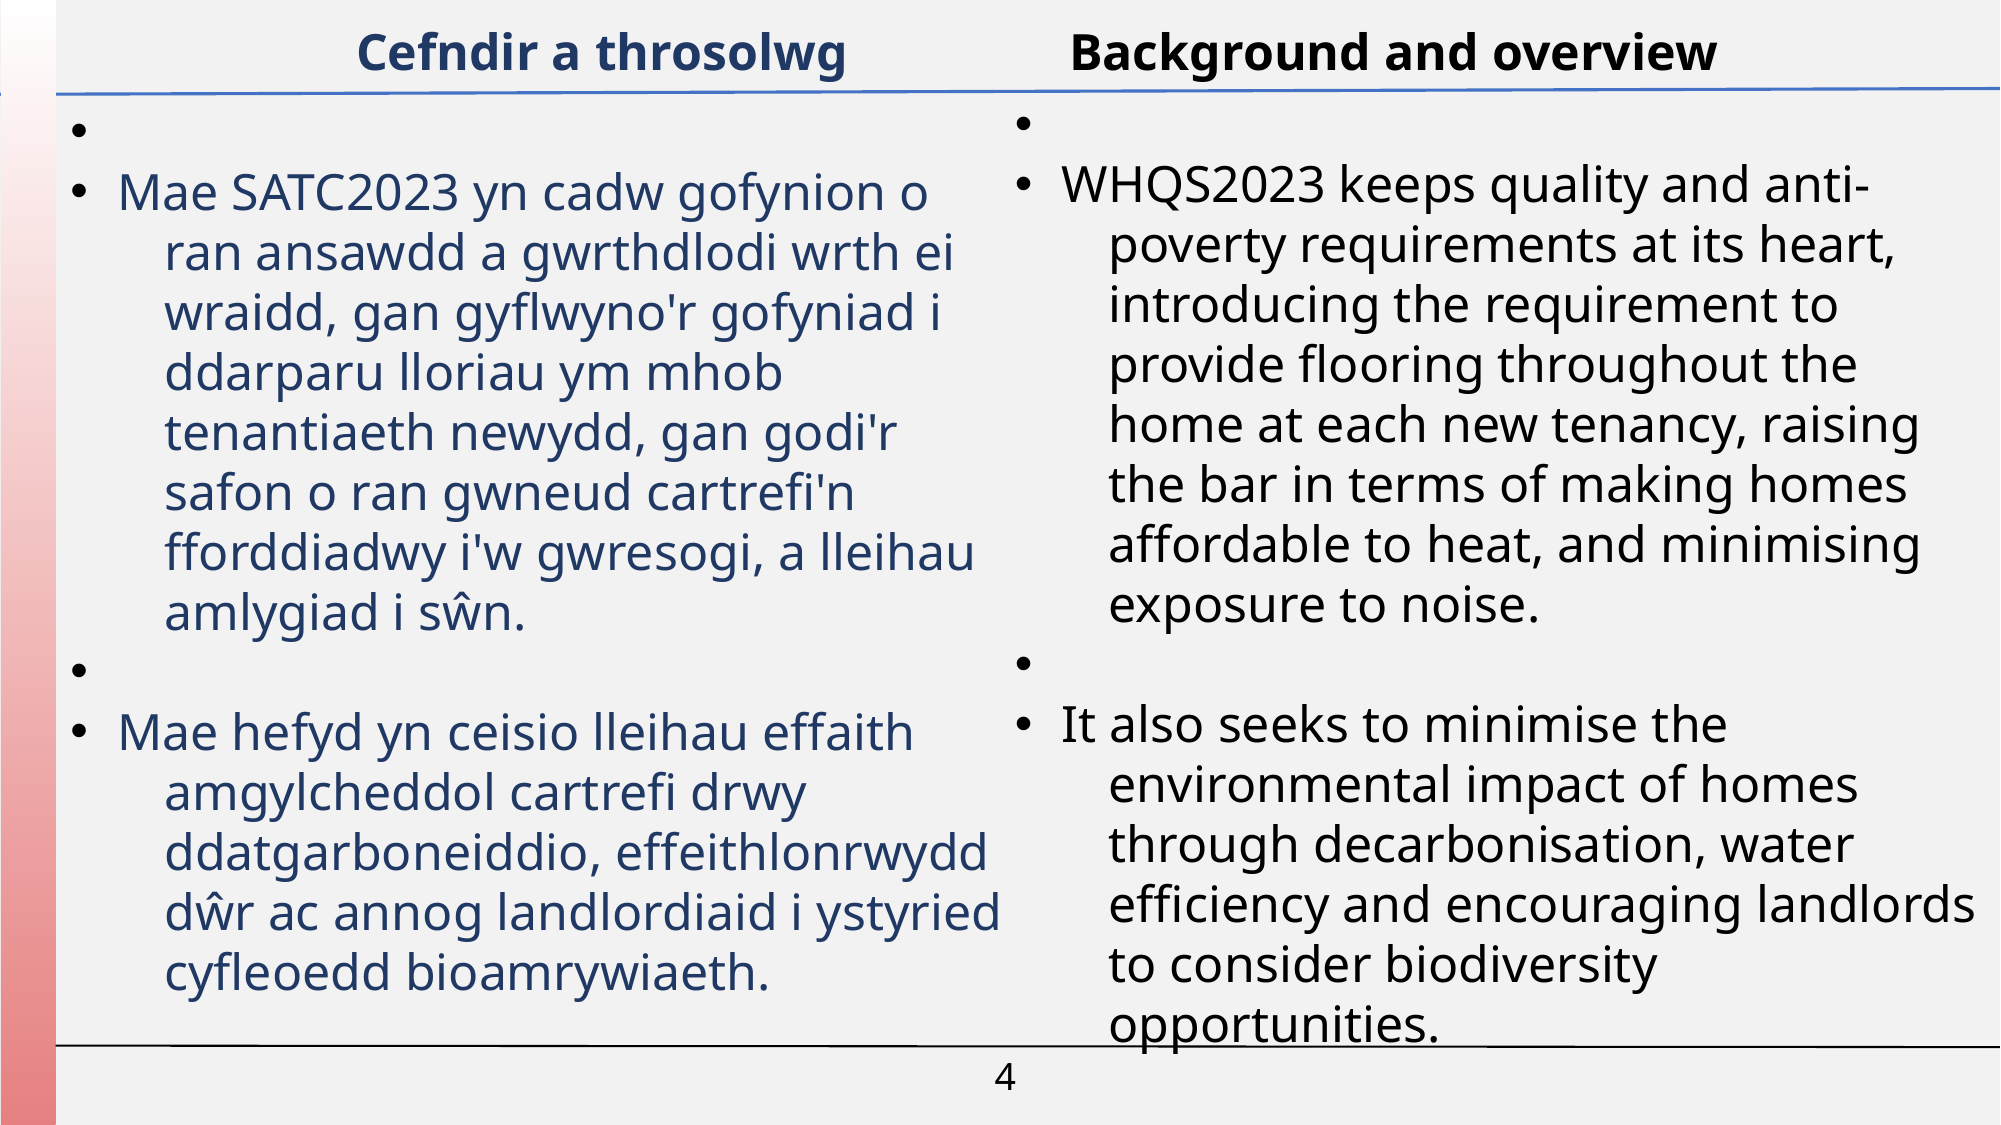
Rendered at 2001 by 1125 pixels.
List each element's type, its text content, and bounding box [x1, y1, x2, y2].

text_box 4 [979, 1045, 1075, 1107]
text_box WHQS2023 keeps quality and anti-poverty requirements at its heart, introducing the requirement to provide flooring throughout the home at each new tenancy, raising the bar in terms of making homes affordable to heat, and minimising exposure to noise. It also seeks to minimise the environmental impact of homes through decarbonisation, water efficiency and encouraging landlords to consider biodiversity opportunities. [999, 85, 2000, 1010]
text_box [1, 0, 56, 1125]
text_box Cefndir a throsolwg Background and overview [297, 12, 1790, 89]
text_box Mae SATC2023 yn cadw gofynion o ran ansawdd a gwrthdlodi wrth ei wraidd, gan gyflwyno'r gofyniad i ddarparu lloriau ym mhob tenantiaeth newydd, gan godi'r safon o ran gwneud cartrefi'n fforddiadwy i'w gwresogi, a lleihau amlygiad i sŵn. Mae hefyd yn ceisio lleihau effaith amgylcheddol cartrefi drwy ddatgarboneiddio, effeithlonrwydd dŵr ac annog landlordiaid i ystyried cyfleoedd bioamrywiaeth. [55, 92, 1029, 1017]
